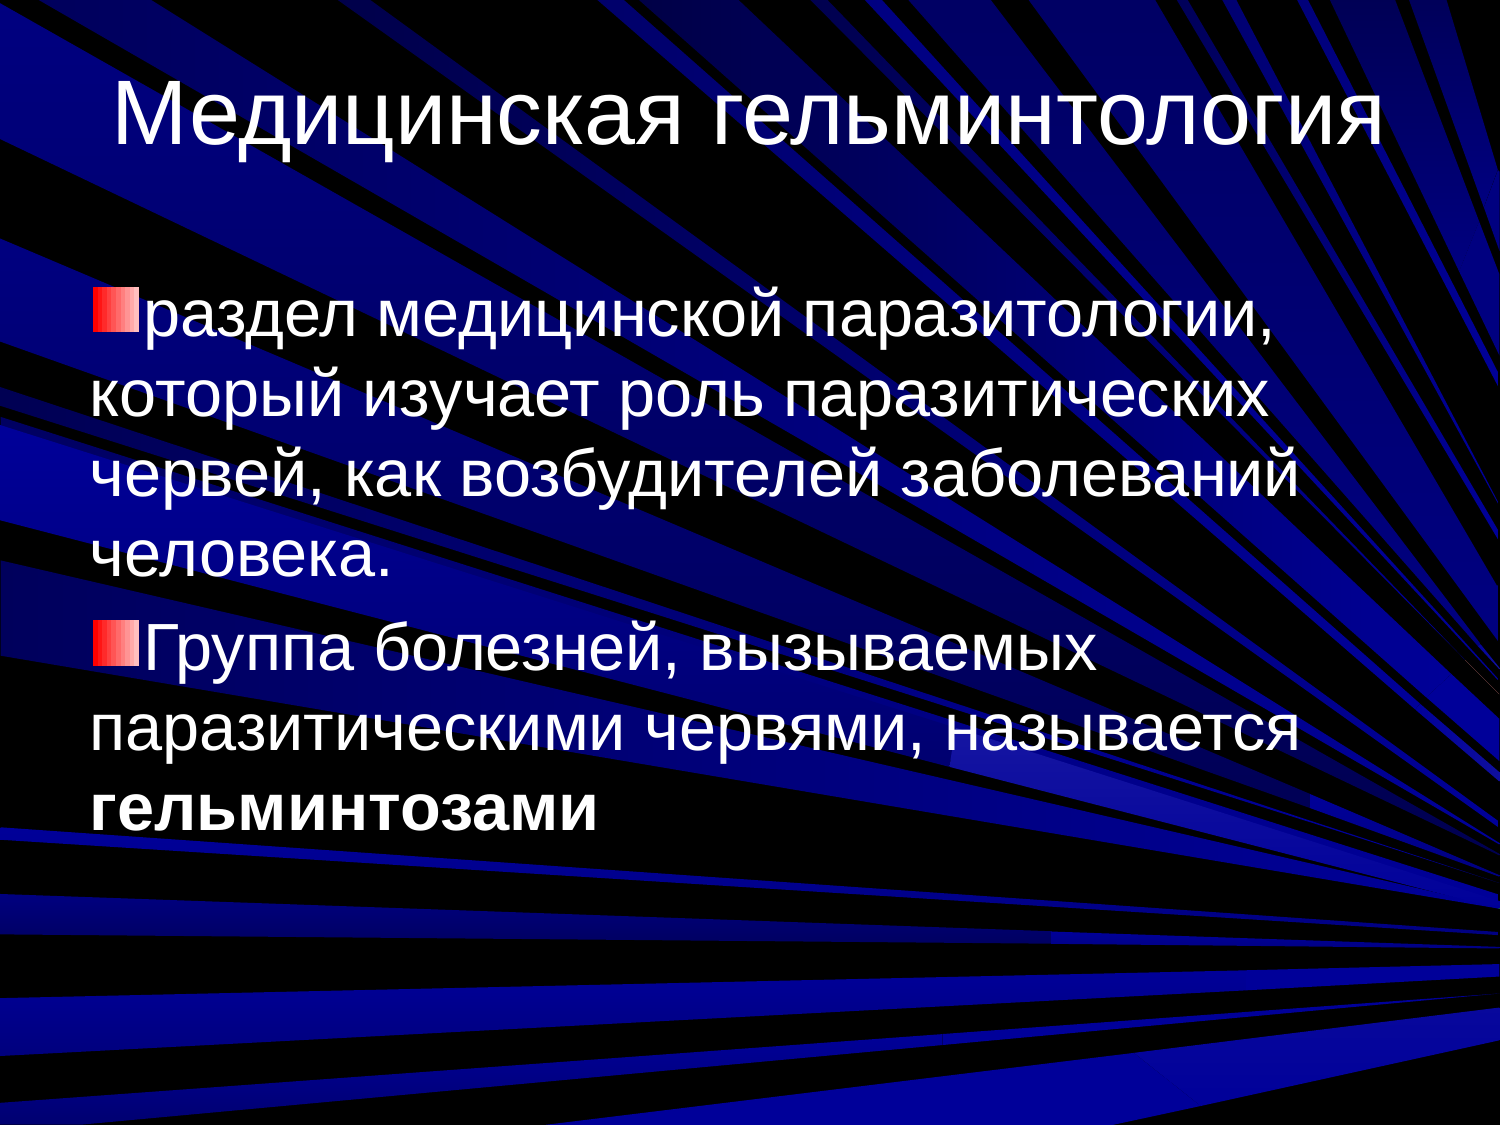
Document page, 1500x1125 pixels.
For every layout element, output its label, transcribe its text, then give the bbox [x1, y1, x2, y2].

list раздел медицинской паразитологии, который изучает роль паразитических червей, как возбудителей заболеваний человека. Группа болезней, вызываемых паразитическими червями, называется гельминтозами [75, 262, 1425, 1006]
title Медицинская гельминтология [75, 45, 1425, 234]
